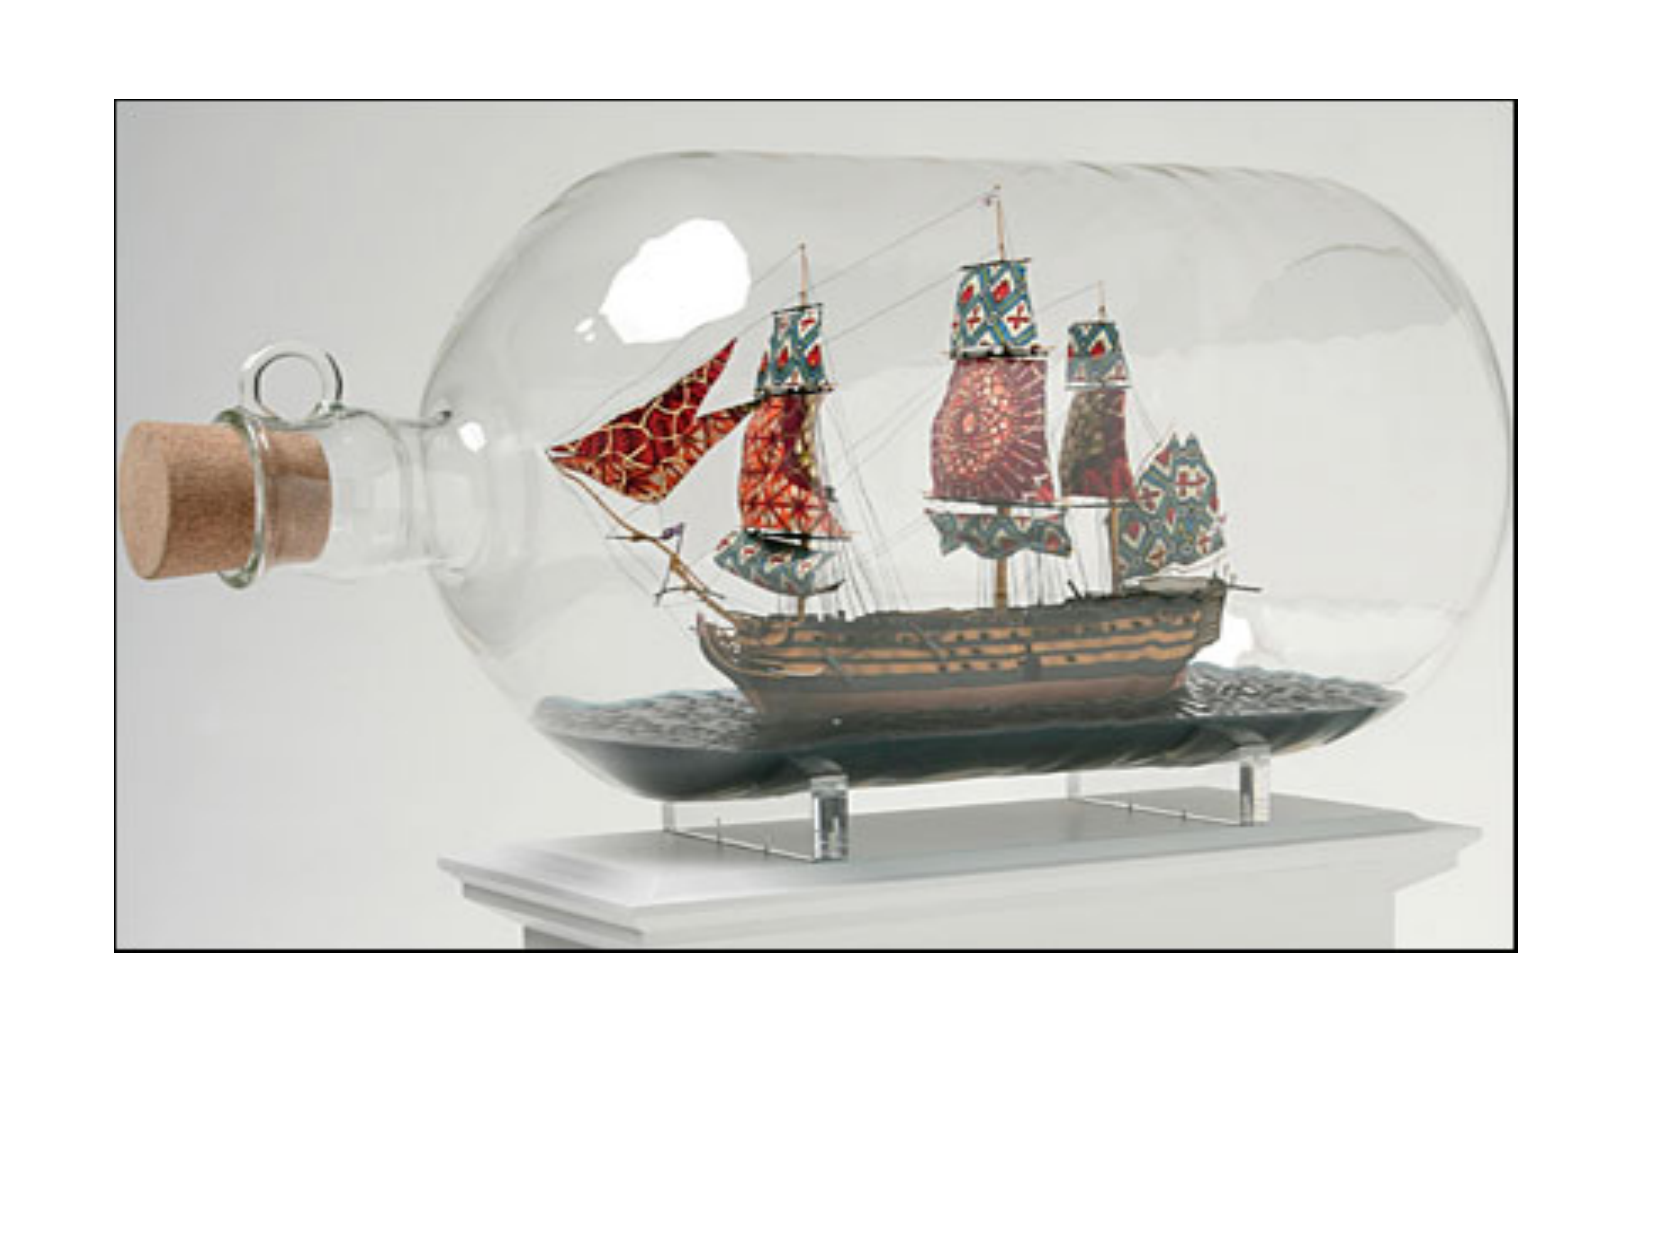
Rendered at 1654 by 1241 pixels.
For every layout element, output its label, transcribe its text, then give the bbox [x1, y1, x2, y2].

picture [114, 99, 1518, 953]
subtitle from a user's perspective (an unfair and biased comparison) [82, 297, 1571, 1102]
